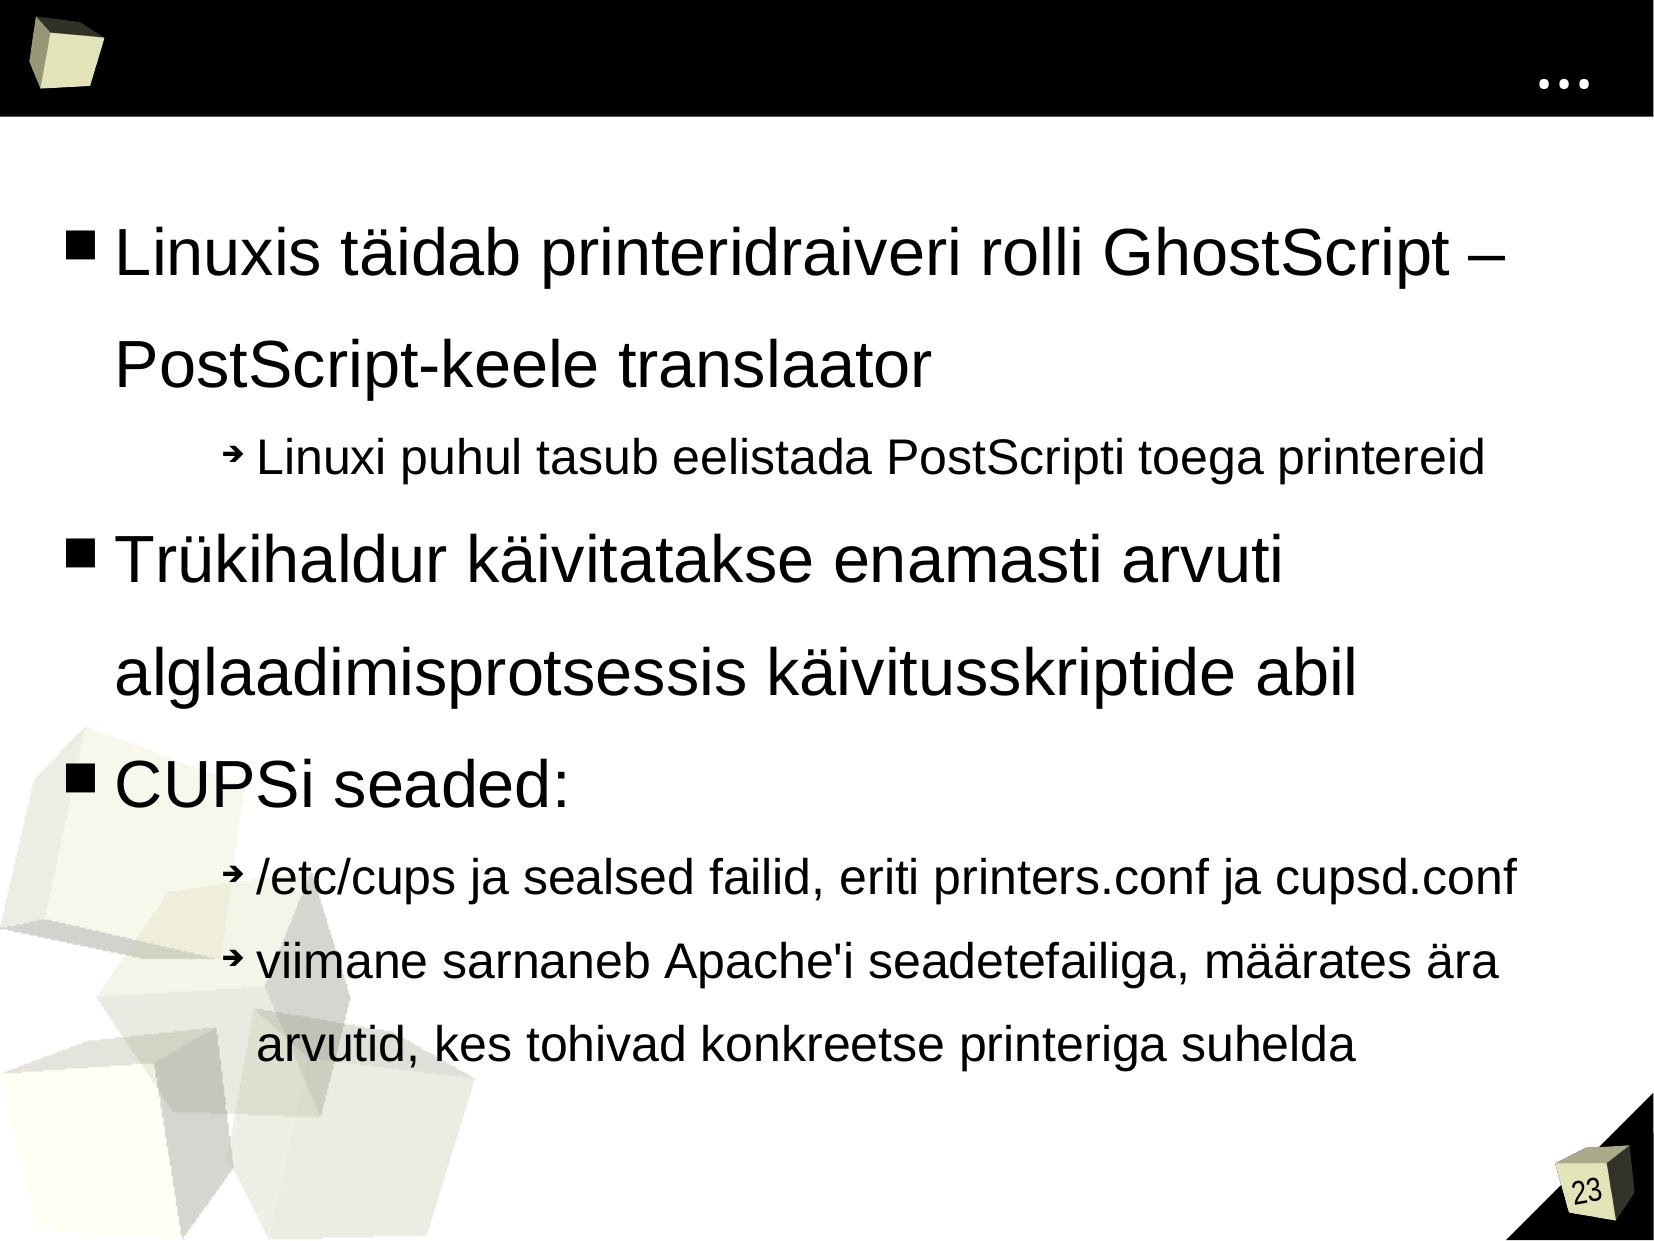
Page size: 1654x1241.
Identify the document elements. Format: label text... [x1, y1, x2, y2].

list Linuxis täidab printeridraiveri rolli GhostScript – PostScript-keele translaator Linuxi puhul tasub eelistada PostScripti toega printereid Trükihaldur käivitatakse enamasti arvuti alglaadimisprotsessis käivitusskriptide abil CUPSi seaded: /etc/cups ja sealsed failid, eriti printers.conf ja cupsd.conf viimane sarnaneb Apache'i seadetefailiga, määrates ära arvutid, kes tohivad konkreetse printeriga suhelda [44, 177, 1611, 1214]
title ... [118, 0, 1595, 119]
picture [0, 726, 477, 1241]
